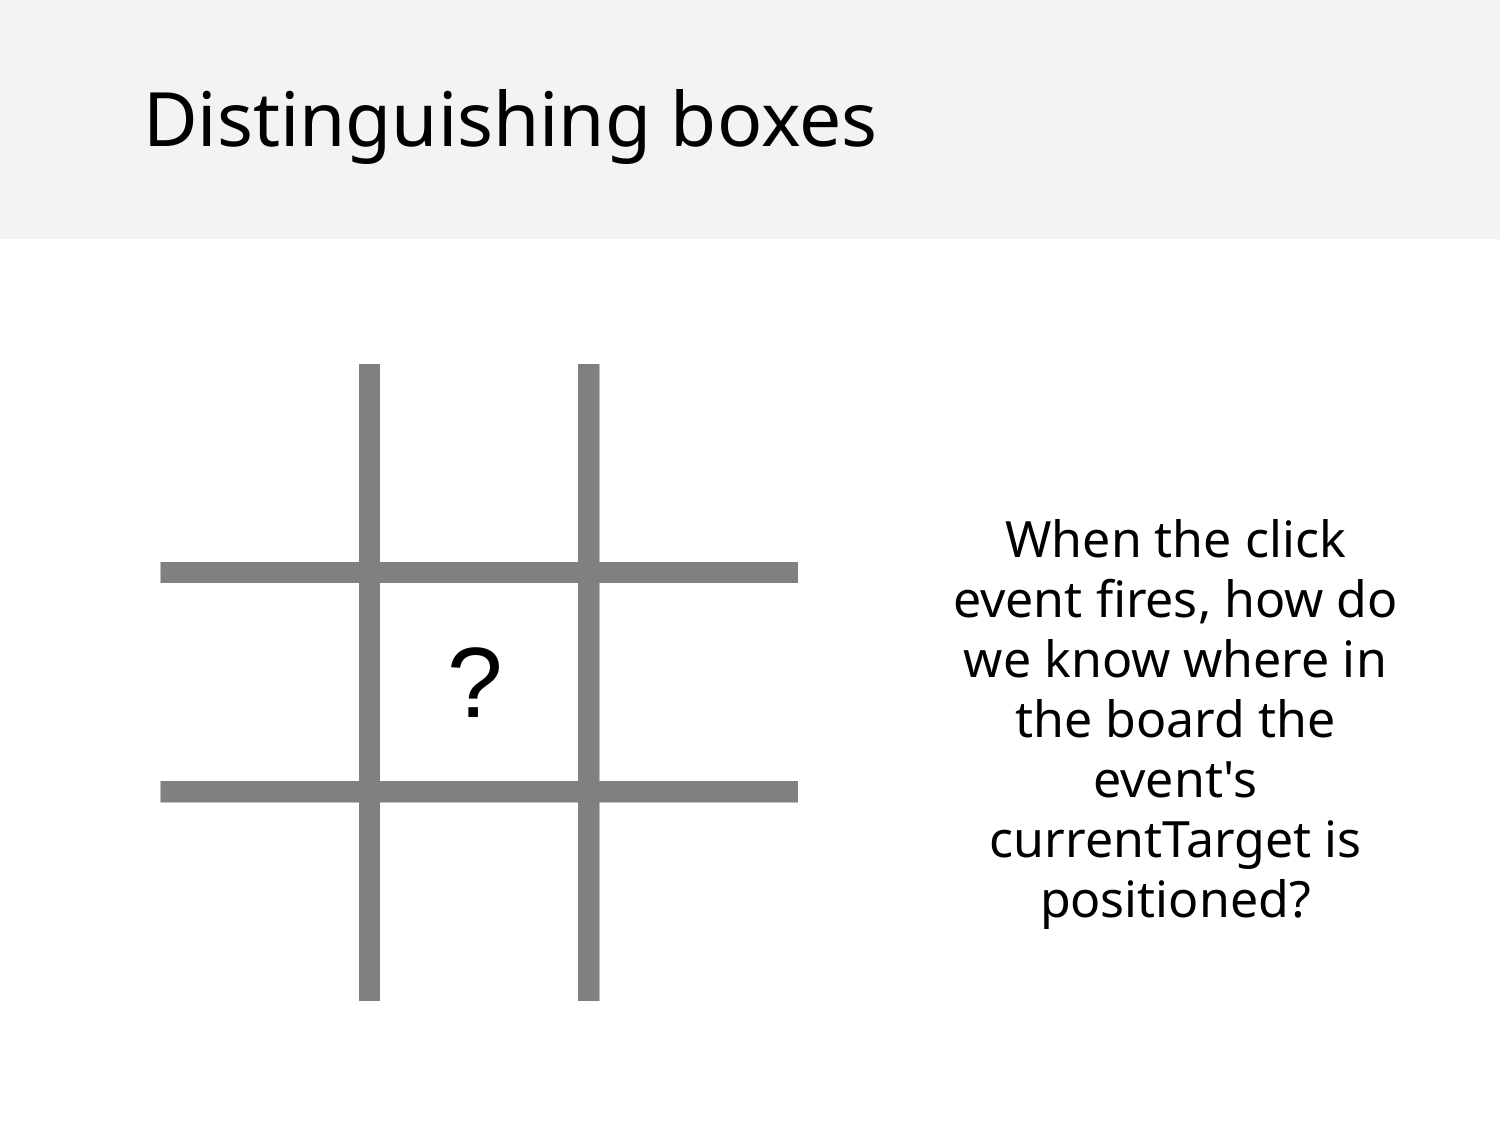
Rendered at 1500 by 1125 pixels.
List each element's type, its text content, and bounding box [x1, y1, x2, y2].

text_box ? [380, 602, 571, 728]
picture [153, 338, 833, 1040]
text_box When the click event fires, how do we know where in the board the event's currentTarget is positioned? [930, 492, 1421, 919]
title Distinguishing boxes [128, 56, 1372, 183]
